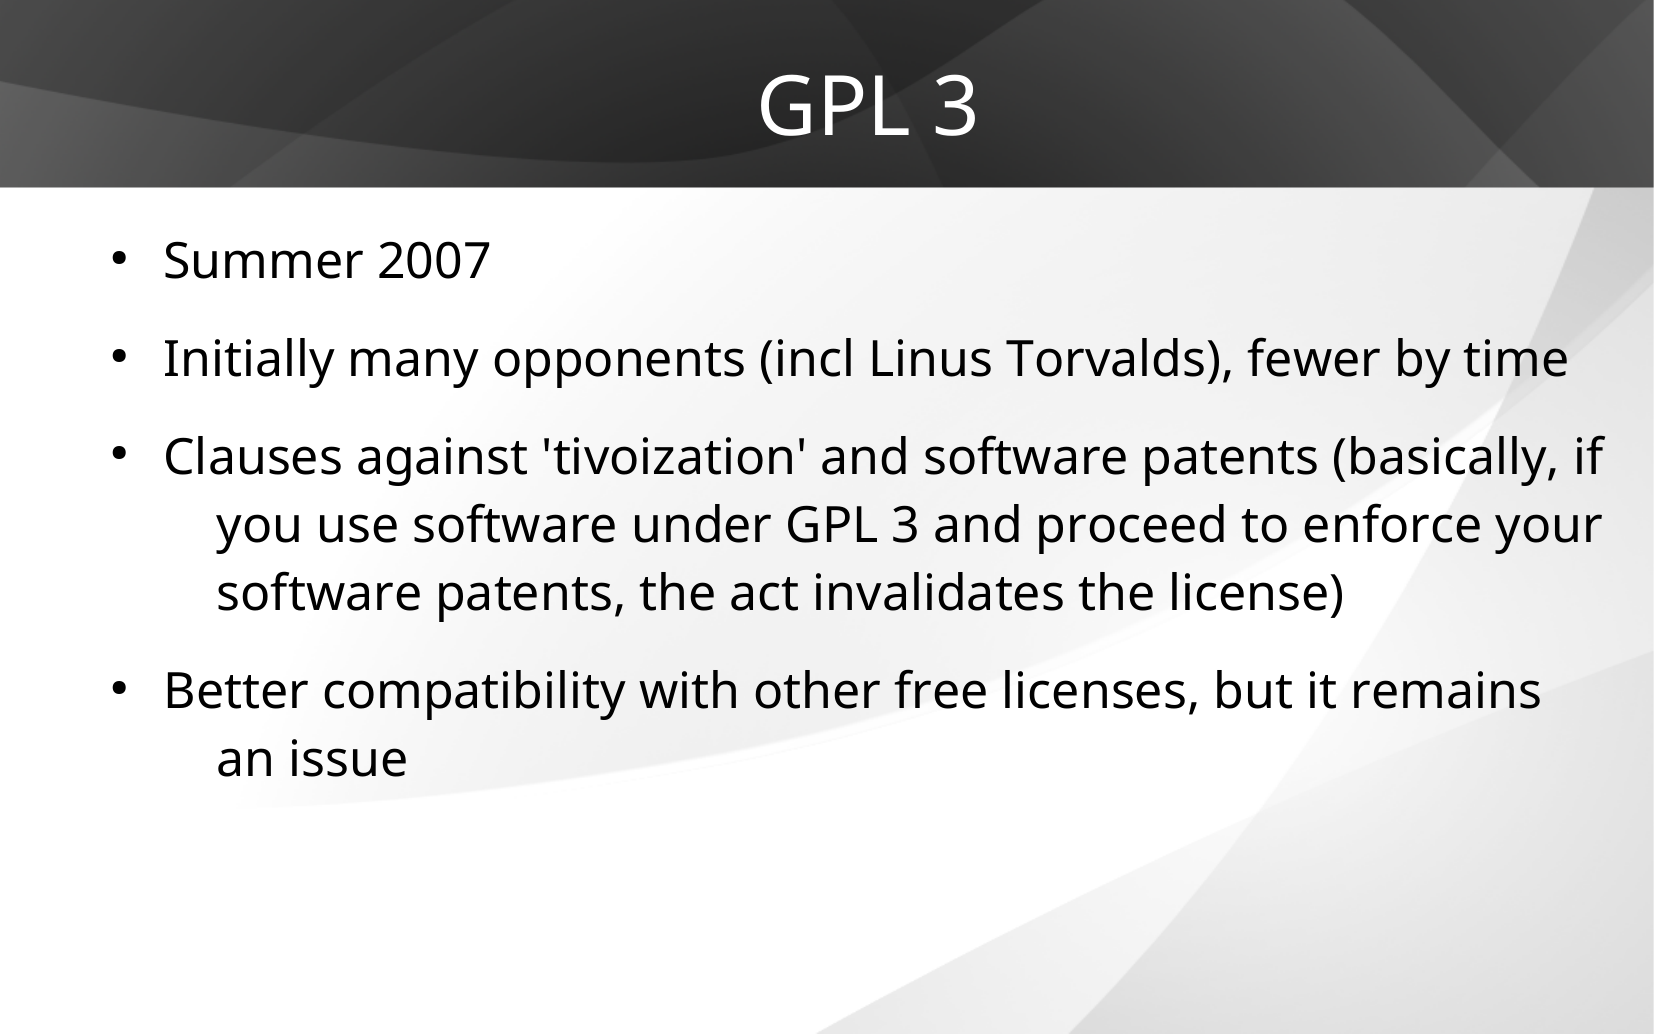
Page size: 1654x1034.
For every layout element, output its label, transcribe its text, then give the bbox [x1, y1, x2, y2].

title GPL 3 [124, 0, 1613, 208]
list Summer 2007 Initially many opponents (incl Linus Torvalds), fewer by time Clauses against 'tivoization' and software patents (basically, if you use software under GPL 3 and proceed to enforce your software patents, the act invalidates the license) Better compatibility with other free licenses, but it remains an issue [75, 225, 1613, 1013]
picture [0, 0, 1654, 1034]
